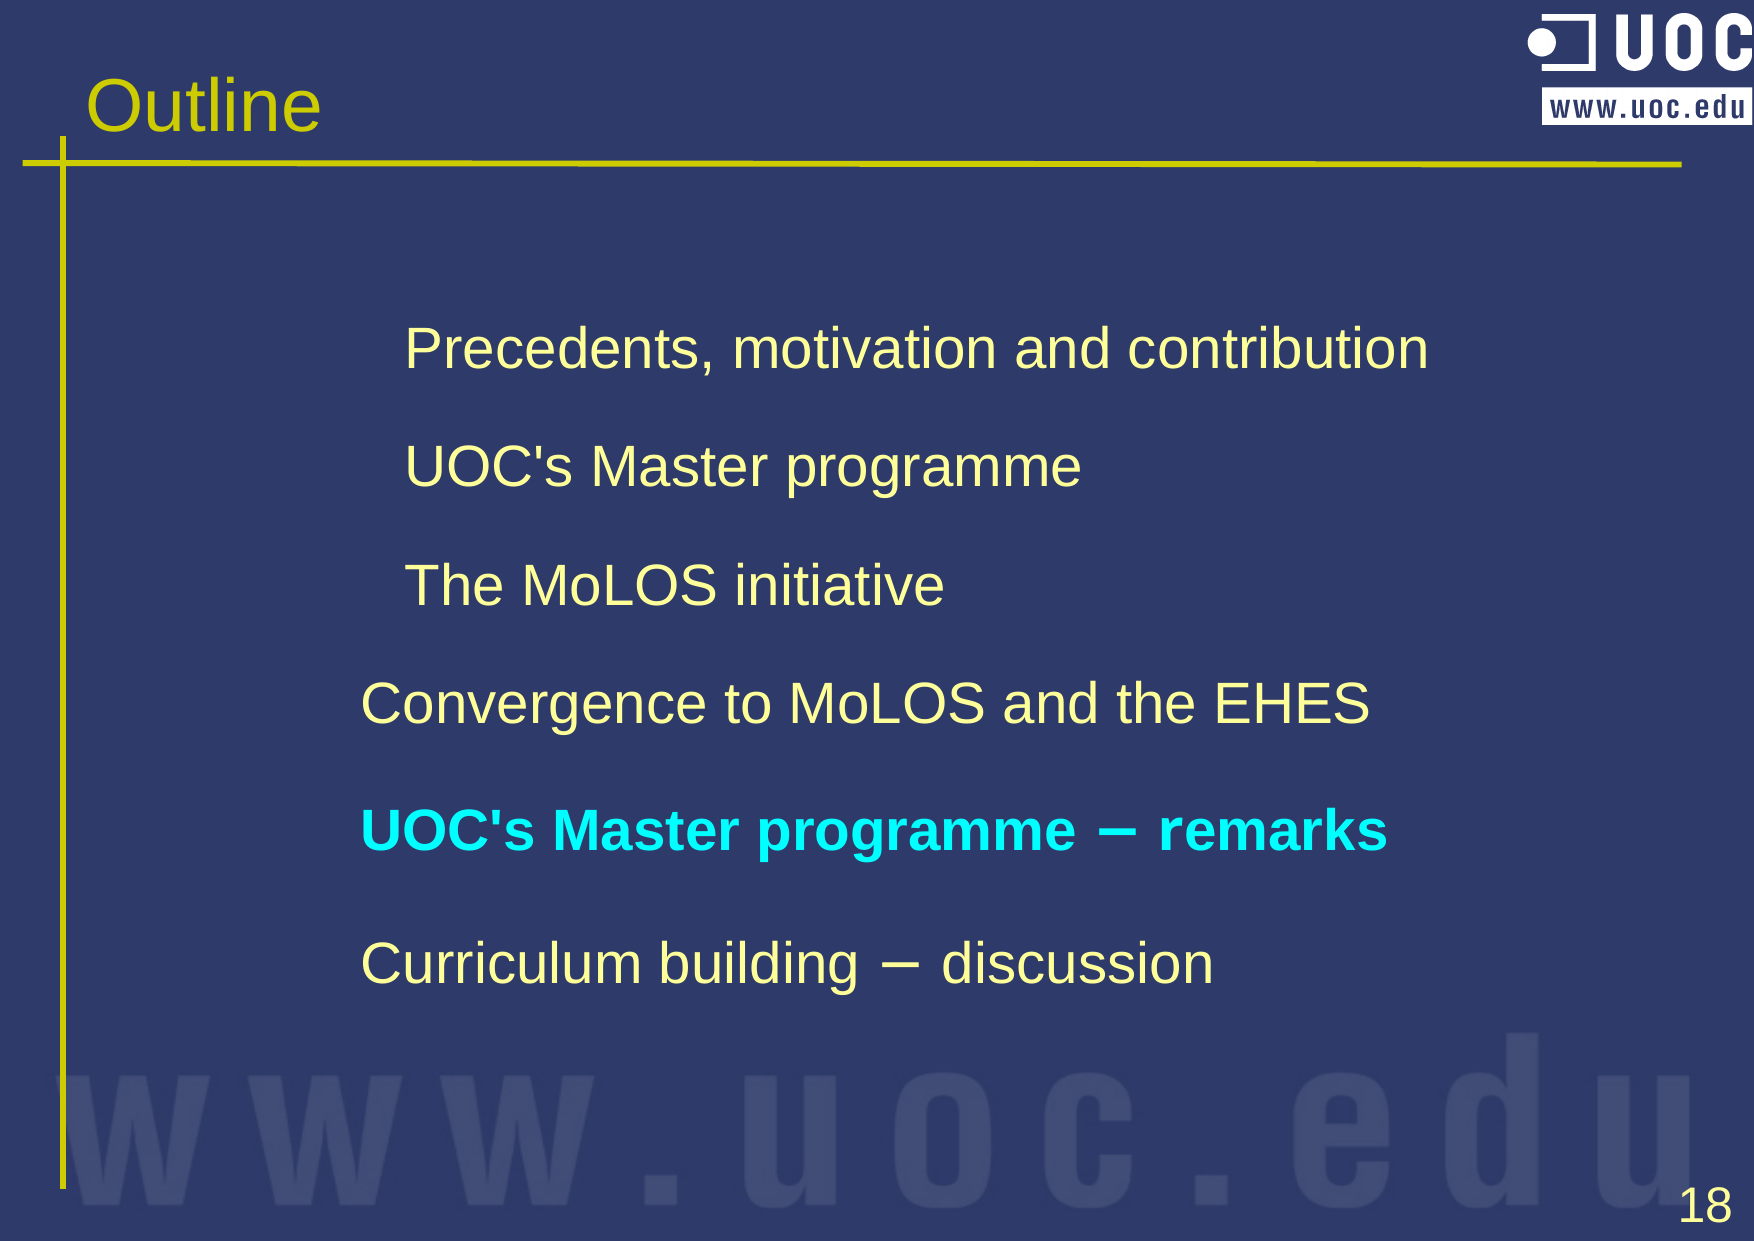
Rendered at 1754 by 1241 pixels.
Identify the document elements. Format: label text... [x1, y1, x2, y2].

text_box Outline [85, 63, 916, 151]
picture [0, 0, 1754, 1241]
text_box <número> [1677, 1177, 1754, 1234]
text_box Precedents, motivation and contribution UOC's Master programme The MoLOS initiative Convergence to MoLOS and the EHES UOC's Master programme − remarks Curriculum building − discussion [260, 178, 1567, 983]
